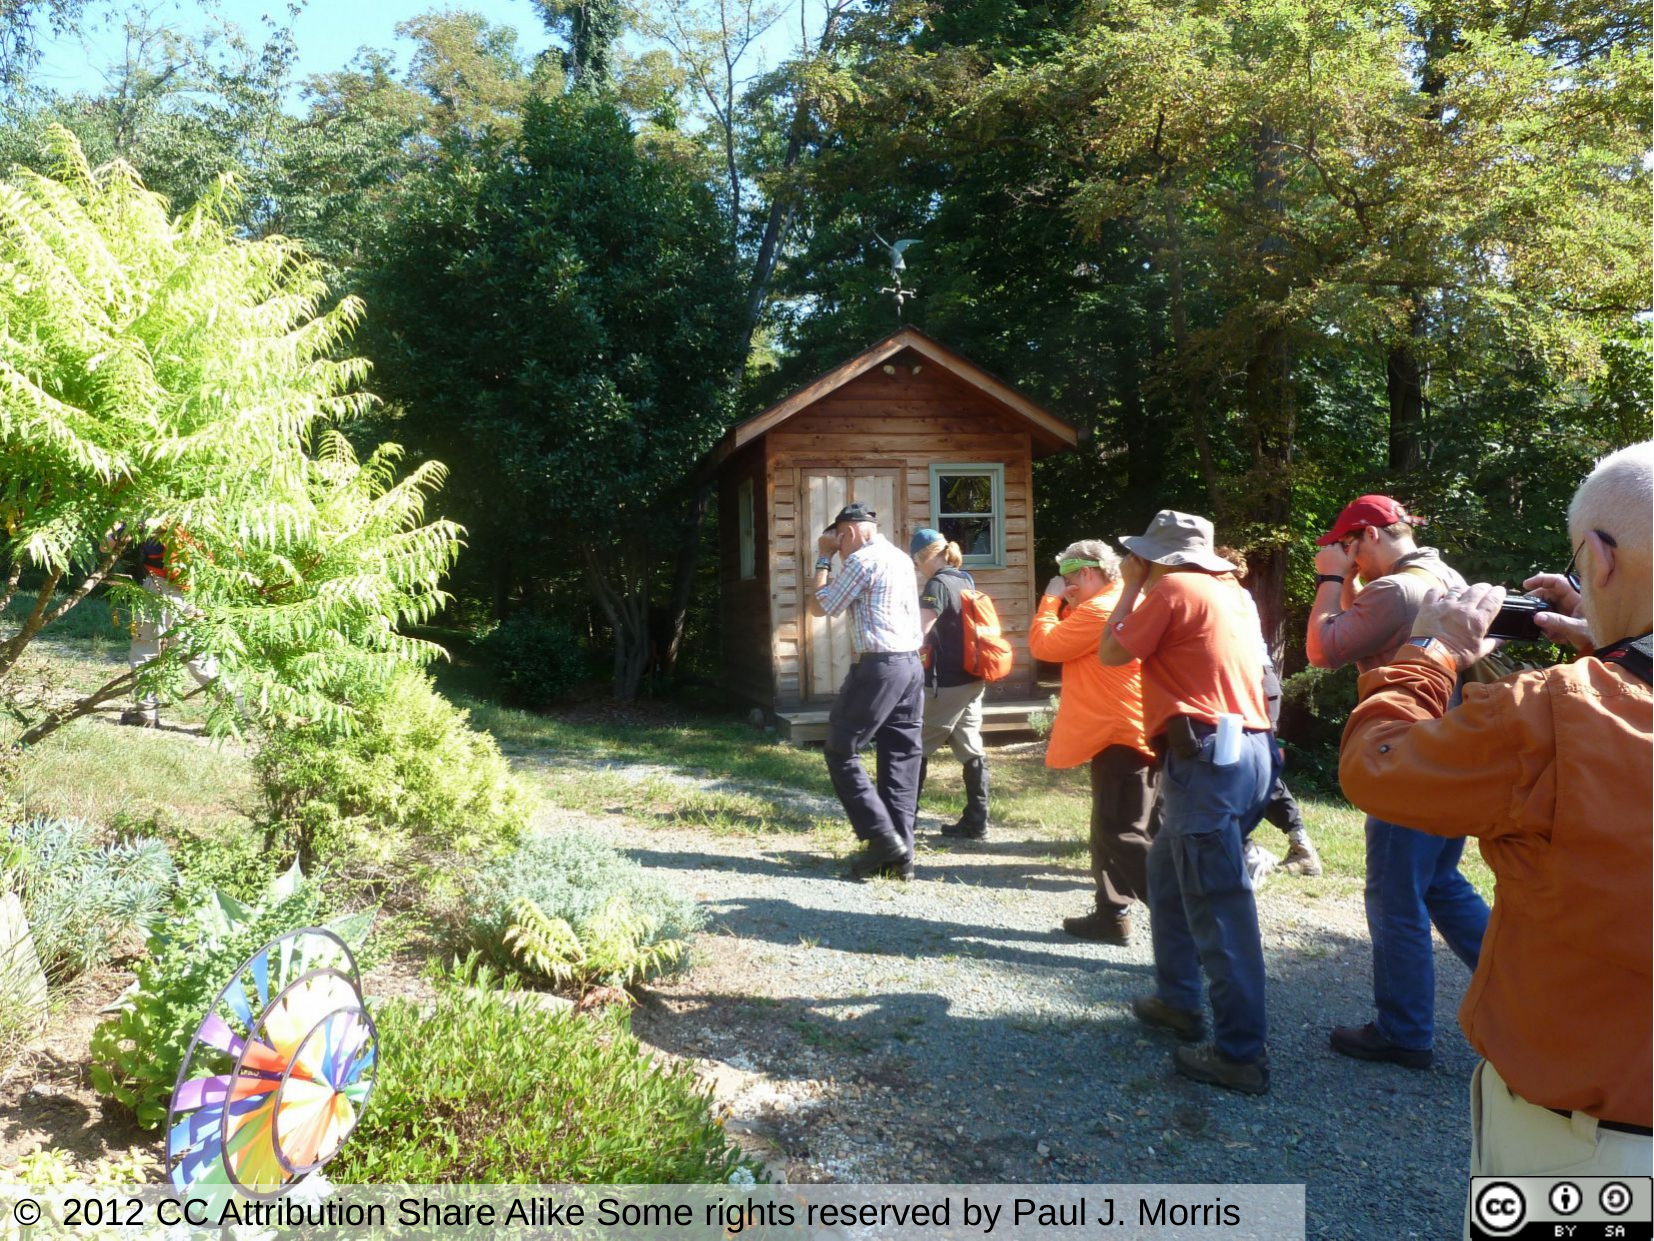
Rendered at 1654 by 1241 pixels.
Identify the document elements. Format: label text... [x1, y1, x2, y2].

picture [0, 0, 1654, 1241]
text_box © 2012 CC Attribution Share Alike Some rights reserved by Paul J. Morris [0, 1184, 1306, 1241]
